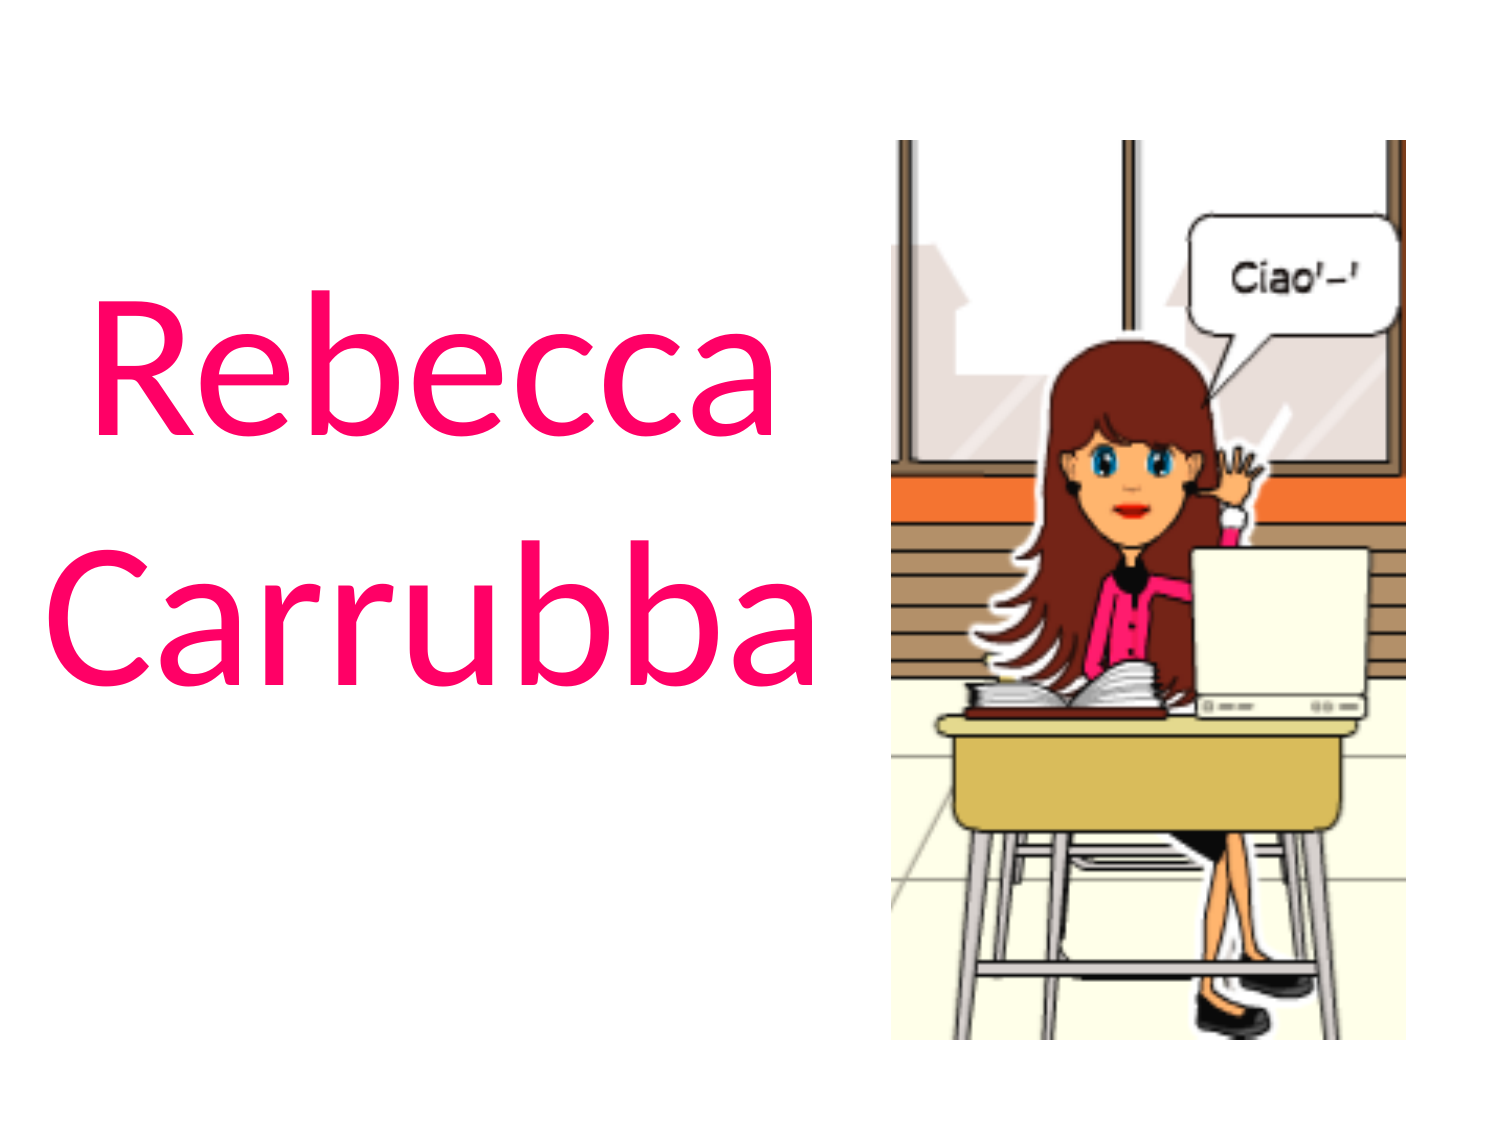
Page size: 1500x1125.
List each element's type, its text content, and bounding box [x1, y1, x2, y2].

picture [891, 140, 1406, 1040]
title Rebecca Carrubba [5, 219, 863, 934]
